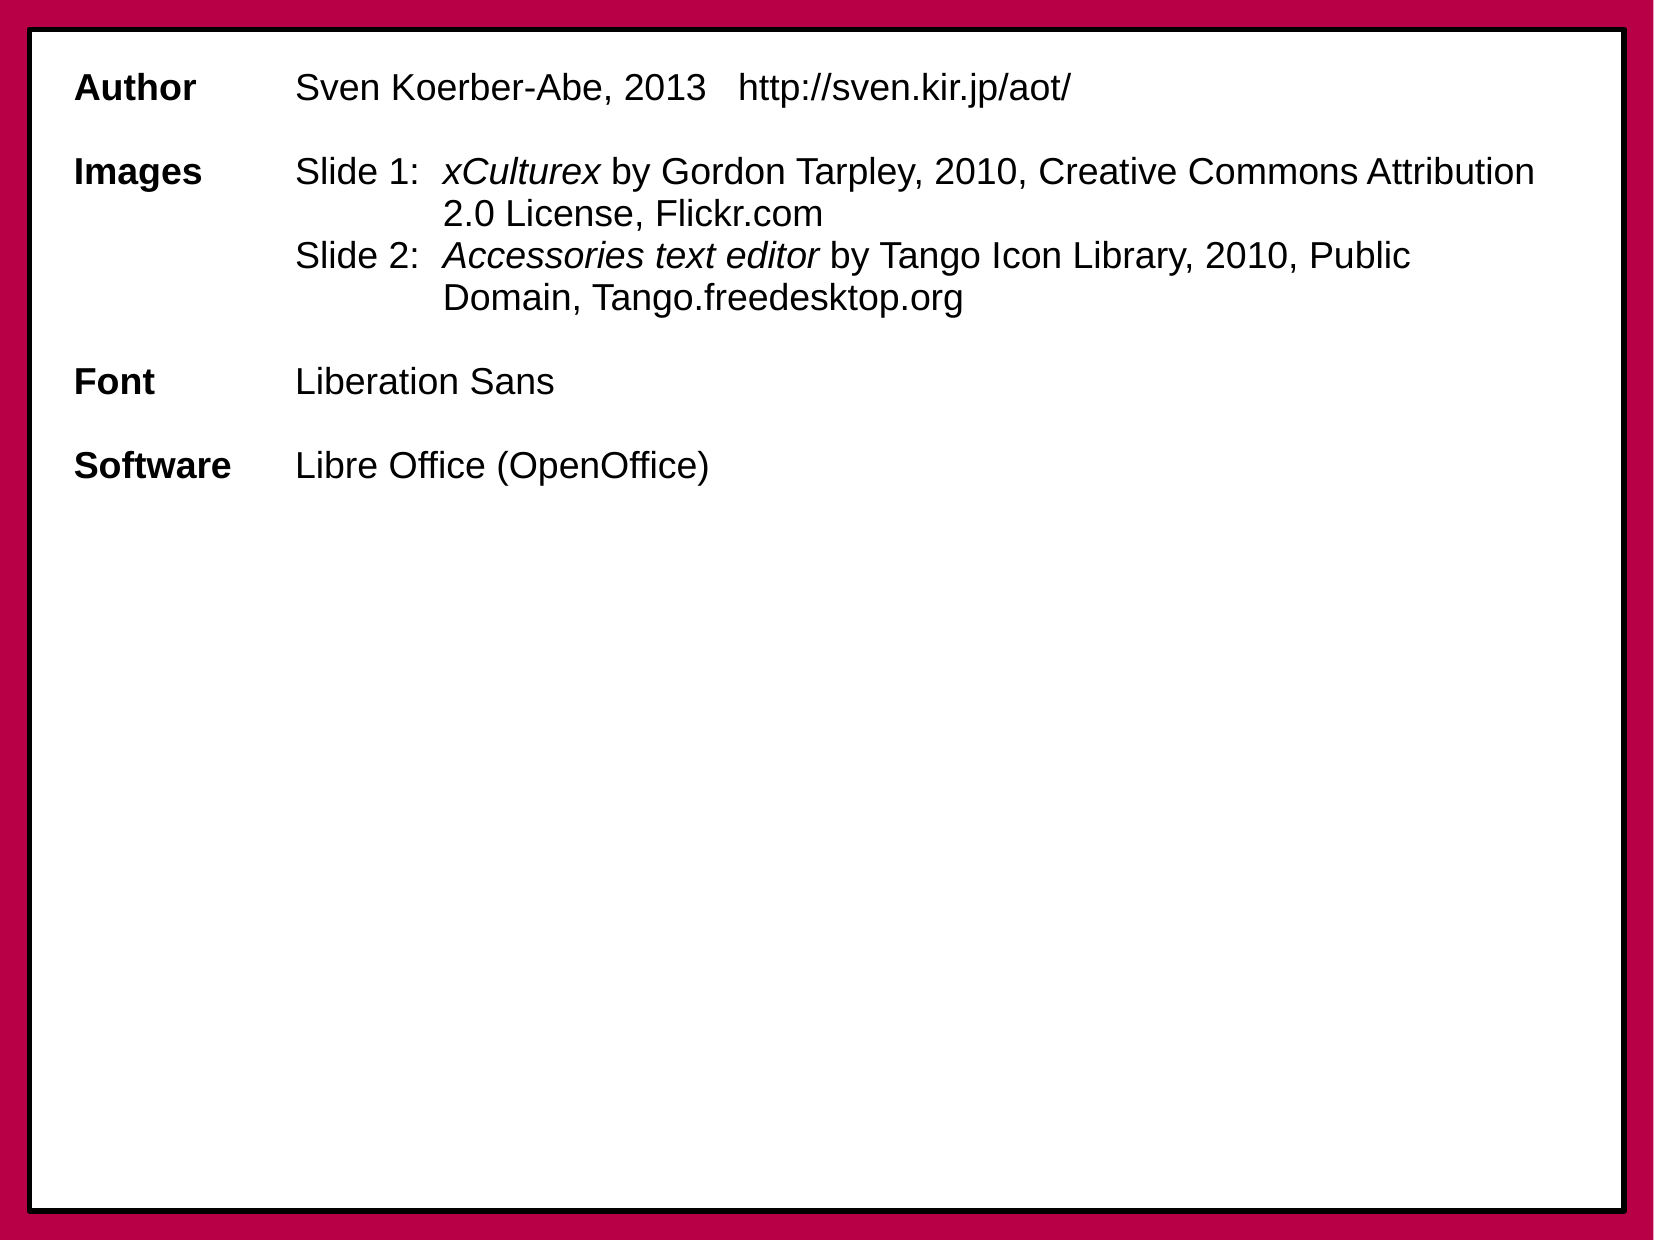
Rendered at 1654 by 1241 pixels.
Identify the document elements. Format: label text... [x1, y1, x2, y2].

text_box [29, 29, 1625, 1211]
text_box Author Sven Koerber-Abe, 2013 http://sven.kir.jp/aot/ Images Slide 1: xCulturex by Gordon Tarpley, 2010, Creative Commons Attribution 2.0 License, Flickr.com Slide 2: Accessories text editor by Tango Icon Library, 2010, Public Domain, Tango.freedesktop.org Font Liberation Sans Software Libre Office (OpenOffice) [59, 59, 1595, 558]
